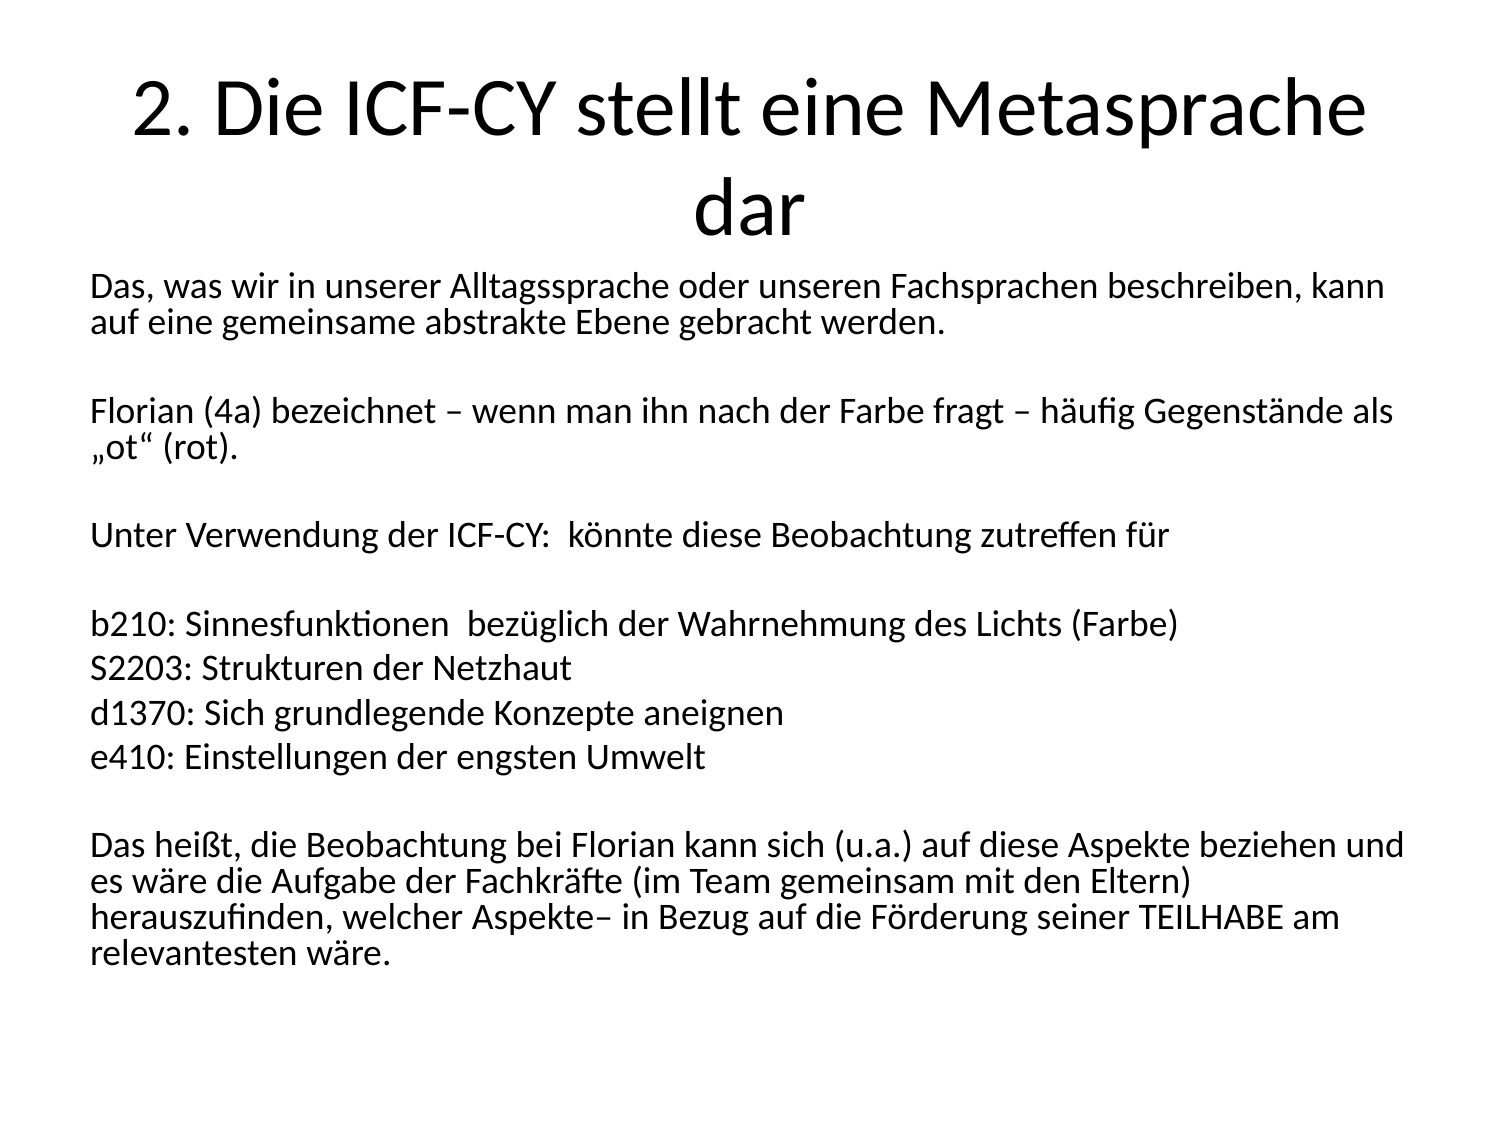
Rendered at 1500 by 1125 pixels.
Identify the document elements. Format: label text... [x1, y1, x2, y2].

title 2. Die ICF-CY stellt eine Metasprache dar [75, 45, 1426, 233]
list Das, was wir in unserer Alltagssprache oder unseren Fachsprachen beschreiben, kann auf eine gemeinsame abstrakte Ebene gebracht werden. Florian (4a) bezeichnet – wenn man ihn nach der Farbe fragt – häufig Gegenstände als „ot“ (rot). Unter Verwendung der ICF-CY: könnte diese Beobachtung zutreffen für b210: Sinnesfunktionen bezüglich der Wahrnehmung des Lichts (Farbe) S2203: Strukturen der Netzhaut d1370: Sich grundlegende Konzepte aneignen e410: Einstellungen der engsten Umwelt Das heißt, die Beobachtung bei Florian kann sich (u.a.) auf diese Aspekte beziehen und es wäre die Aufgabe der Fachkräfte (im Team gemeinsam mit den Eltern) herauszufinden, welcher Aspekte– in Bezug auf die Förderung seiner TEILHABE am relevantesten wäre. [75, 262, 1426, 1005]
